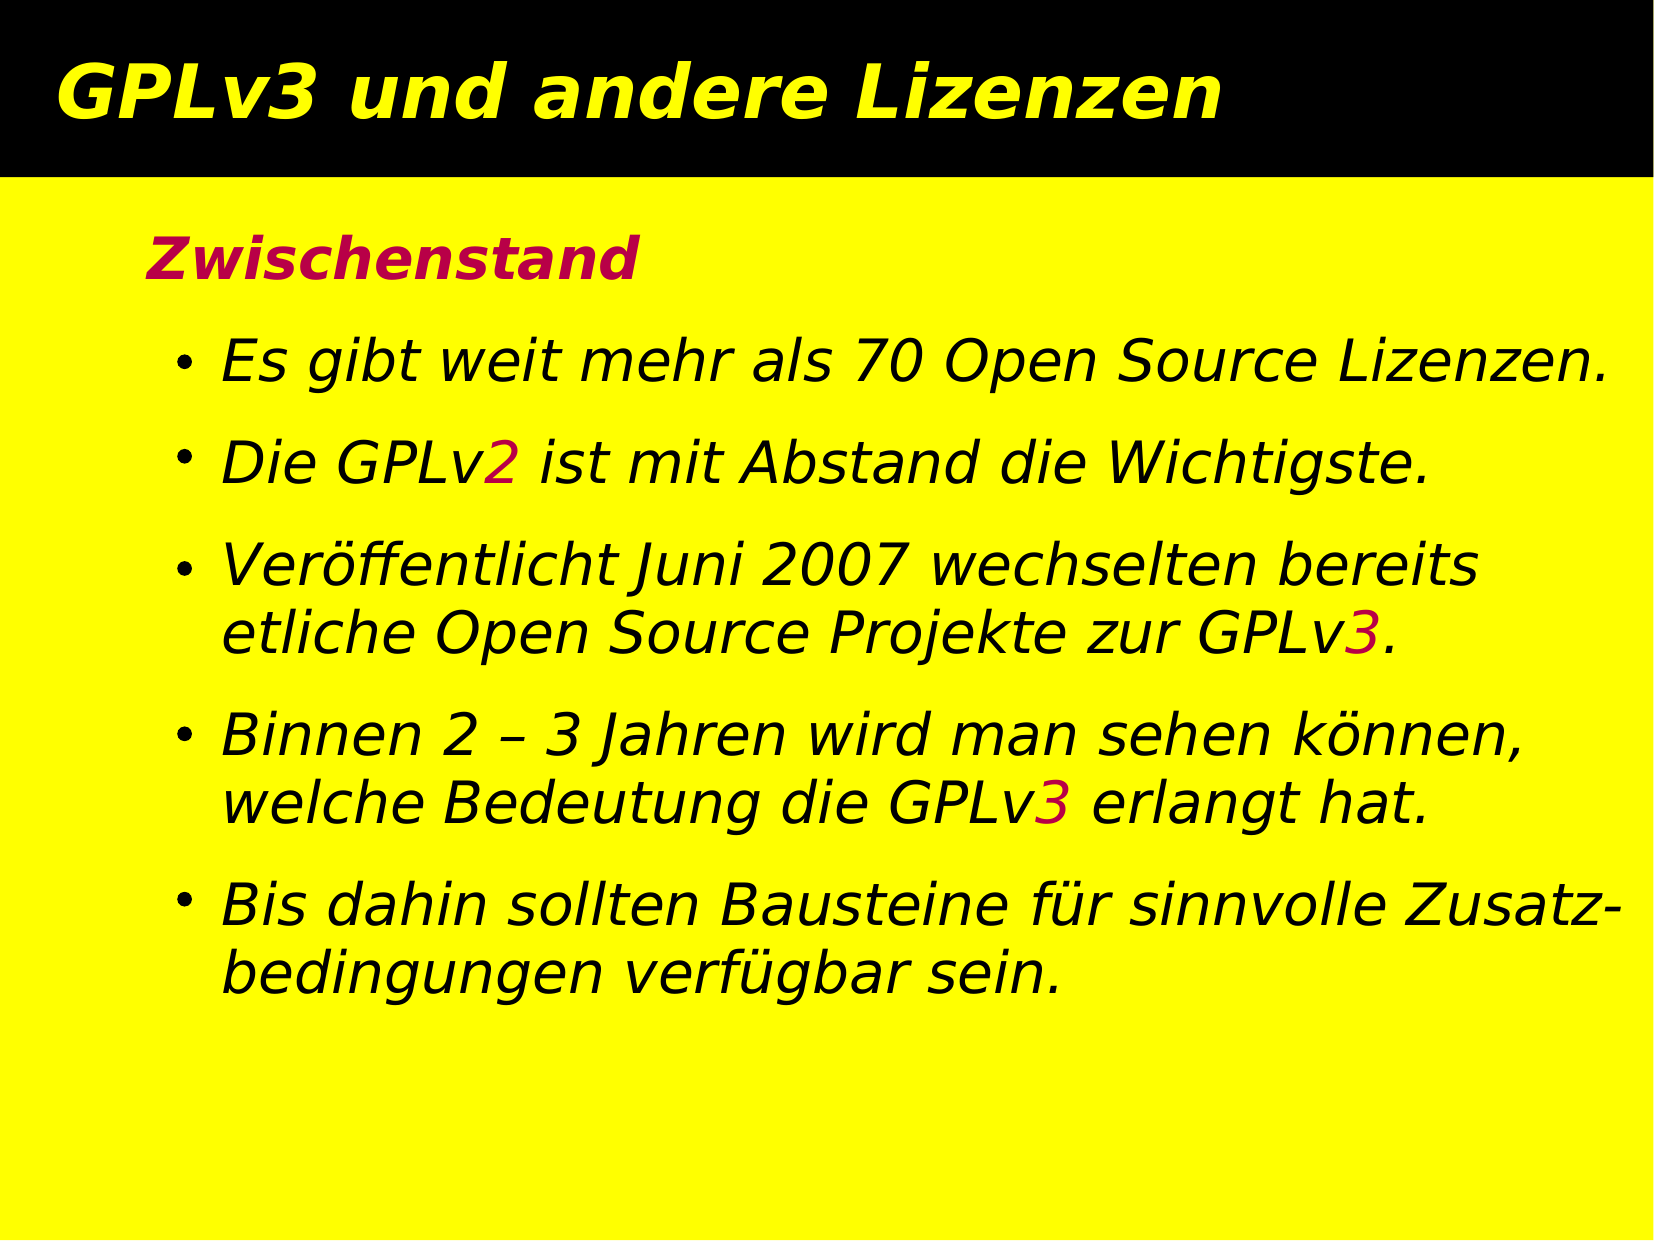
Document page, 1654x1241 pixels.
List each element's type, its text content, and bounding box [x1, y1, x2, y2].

text_box GPLv3 und andere Lizenzen [41, 41, 1219, 144]
text_box [0, 0, 1654, 1241]
text_box Zwischenstand Es gibt weit mehr als 70 Open Source Lizenzen. Die GPLv2 ist mit Abstand die Wichtigste. Veröffentlicht Juni 2007 wechselten bereits etliche Open Source Projekte zur GPLv3. Binnen 2 – 3 Jahren wird man sehen können, welche Bedeutung die GPLv3 erlangt hat. Bis dahin sollten Bausteine für sinnvolle Zusatz- bedingungen verfügbar sein. [133, 218, 1640, 1015]
